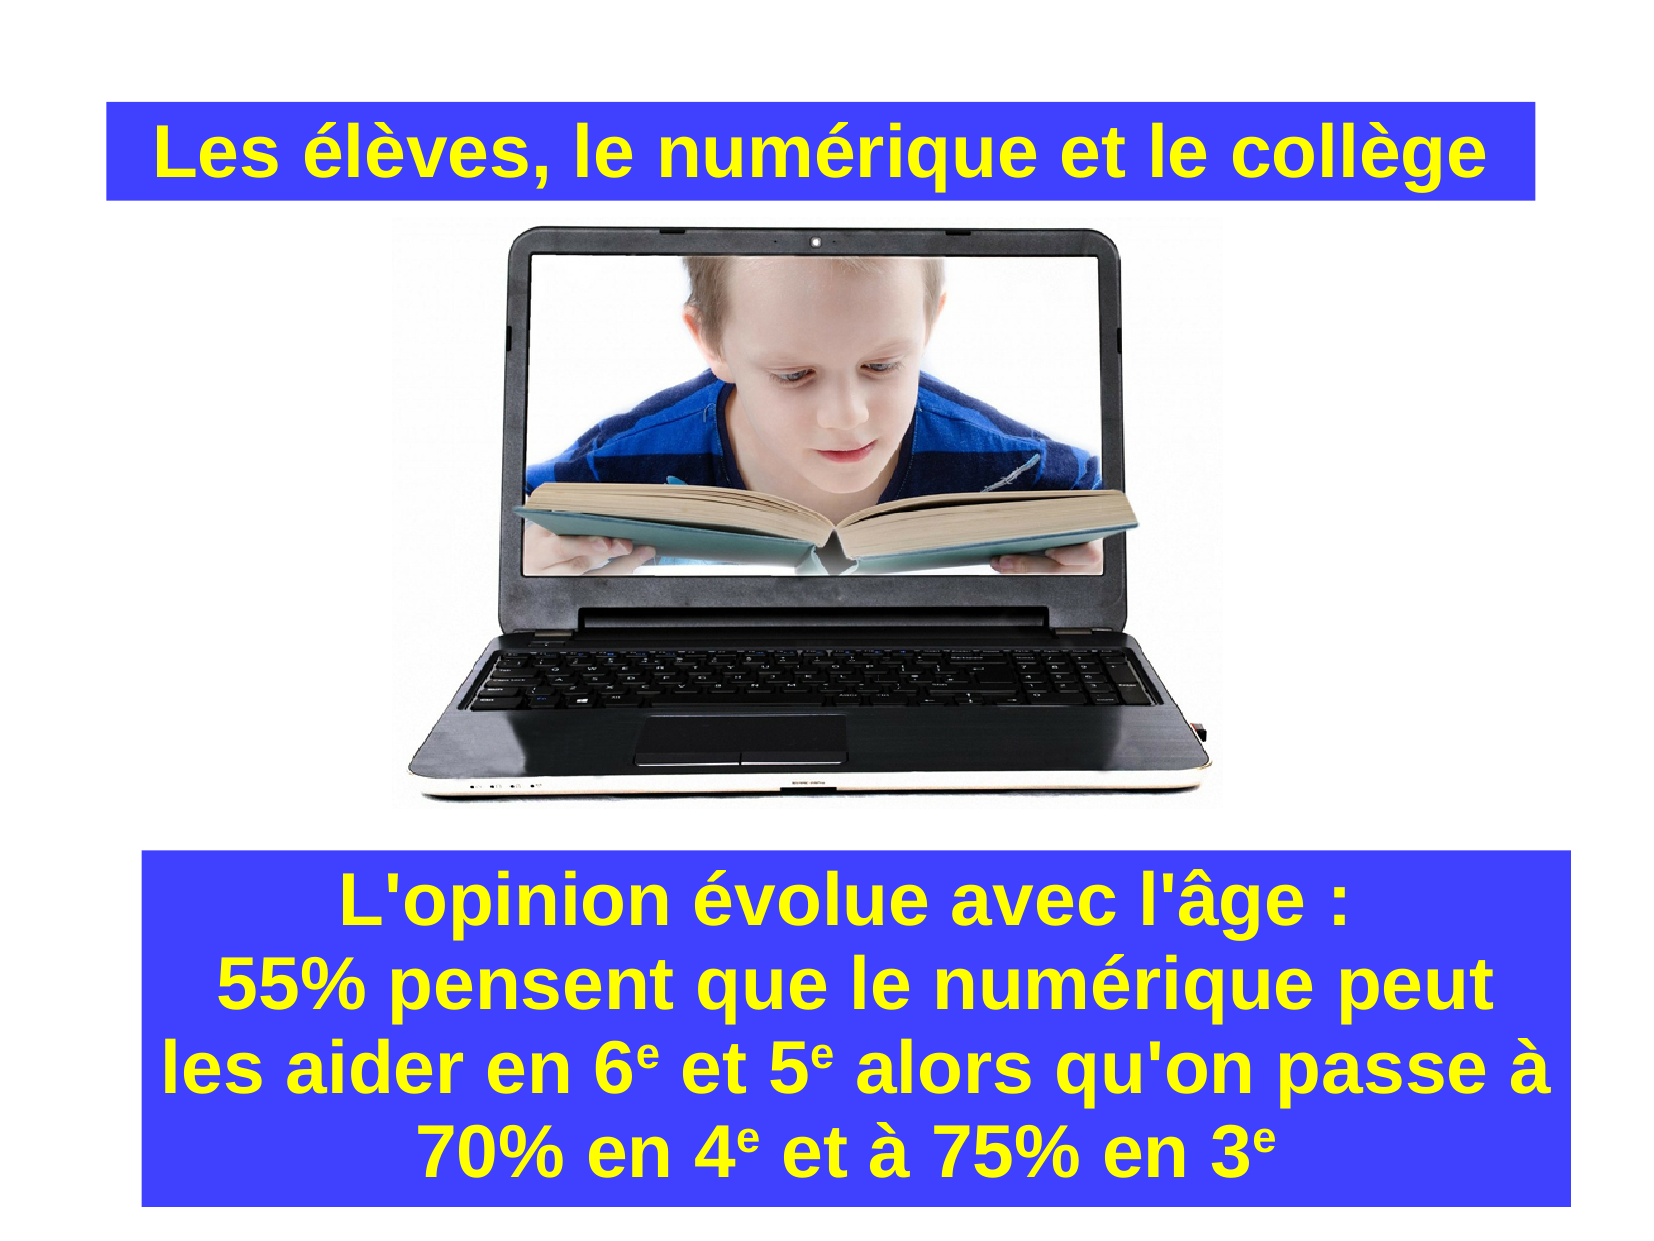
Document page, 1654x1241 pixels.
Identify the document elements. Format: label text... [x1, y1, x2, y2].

text_box Les élèves, le numérique et le collège [106, 101, 1536, 201]
text_box L'opinion évolue avec l'âge : 55% pensent que le numérique peut les aider en 6e et 5e alors qu'on passe à 70% en 4e et à 75% en 3e [141, 850, 1571, 1207]
picture [392, 217, 1223, 809]
